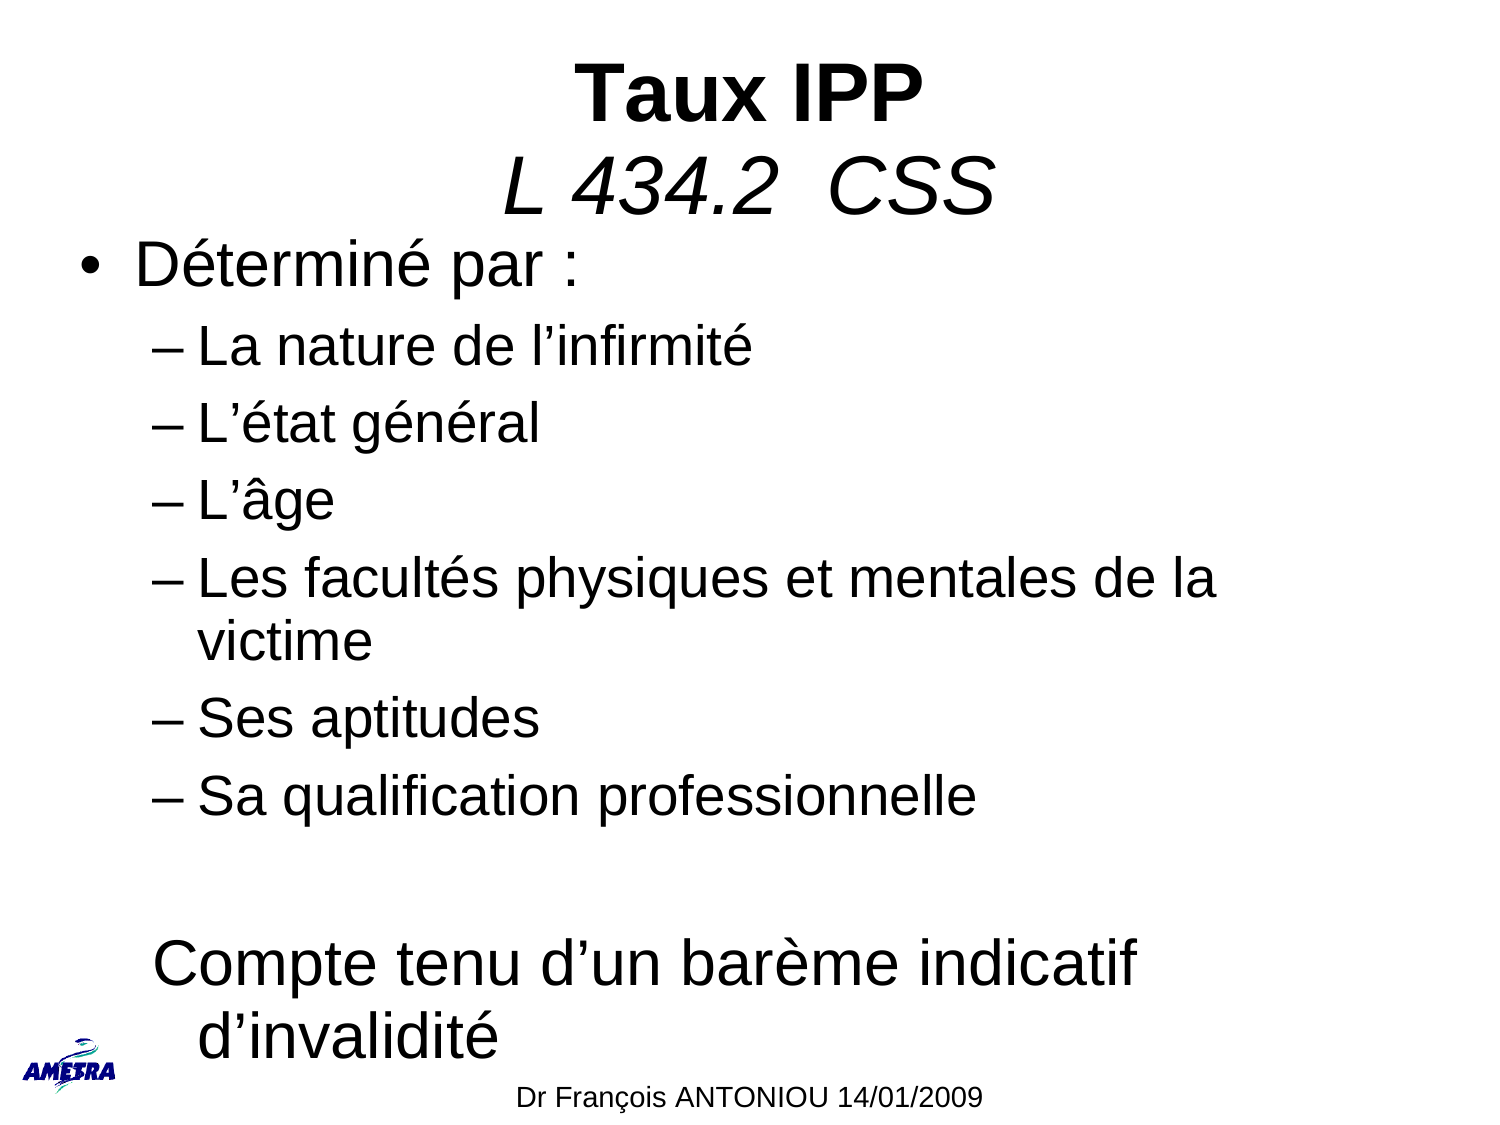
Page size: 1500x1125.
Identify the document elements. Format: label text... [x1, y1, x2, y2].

list Déterminé par : La nature de l’infirmité L’état général L’âge Les facultés physiques et mentales de la victime Ses aptitudes Sa qualification professionnelle Compte tenu d’un barème indicatif d’invalidité [64, 219, 1415, 1083]
title Taux IPP L 434.2 CSS [75, 31, 1426, 247]
picture [5, 1018, 136, 1118]
